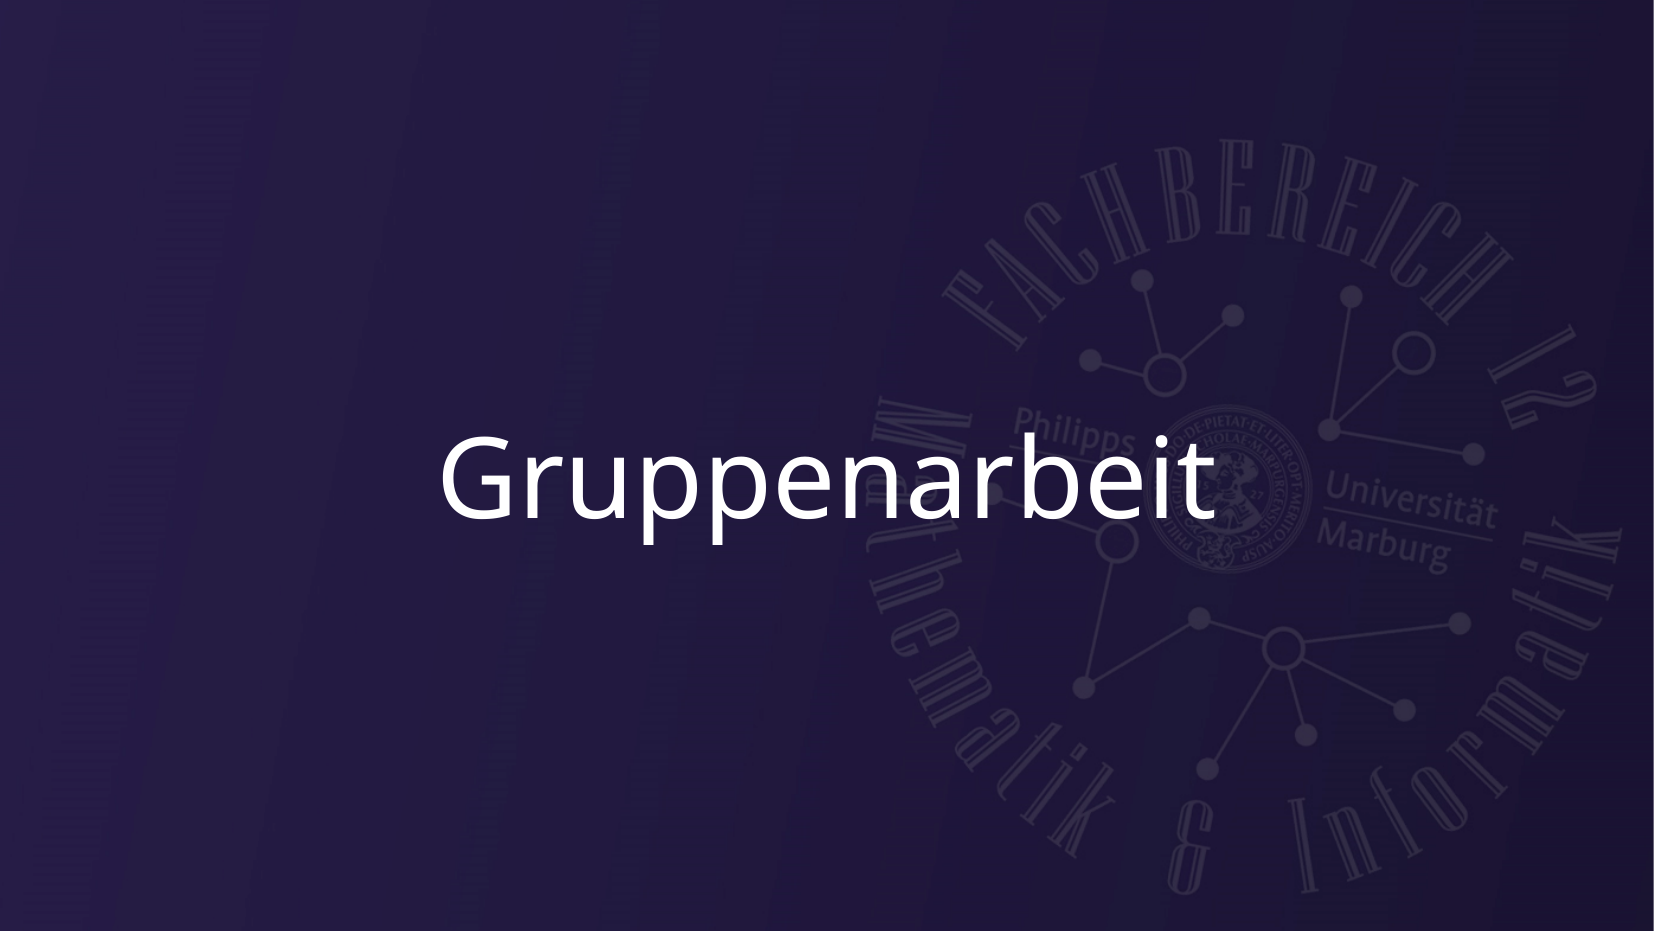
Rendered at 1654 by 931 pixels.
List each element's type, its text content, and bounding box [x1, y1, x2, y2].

picture [0, 0, 1654, 931]
subtitle Gruppenarbeit [268, 16, 1385, 931]
